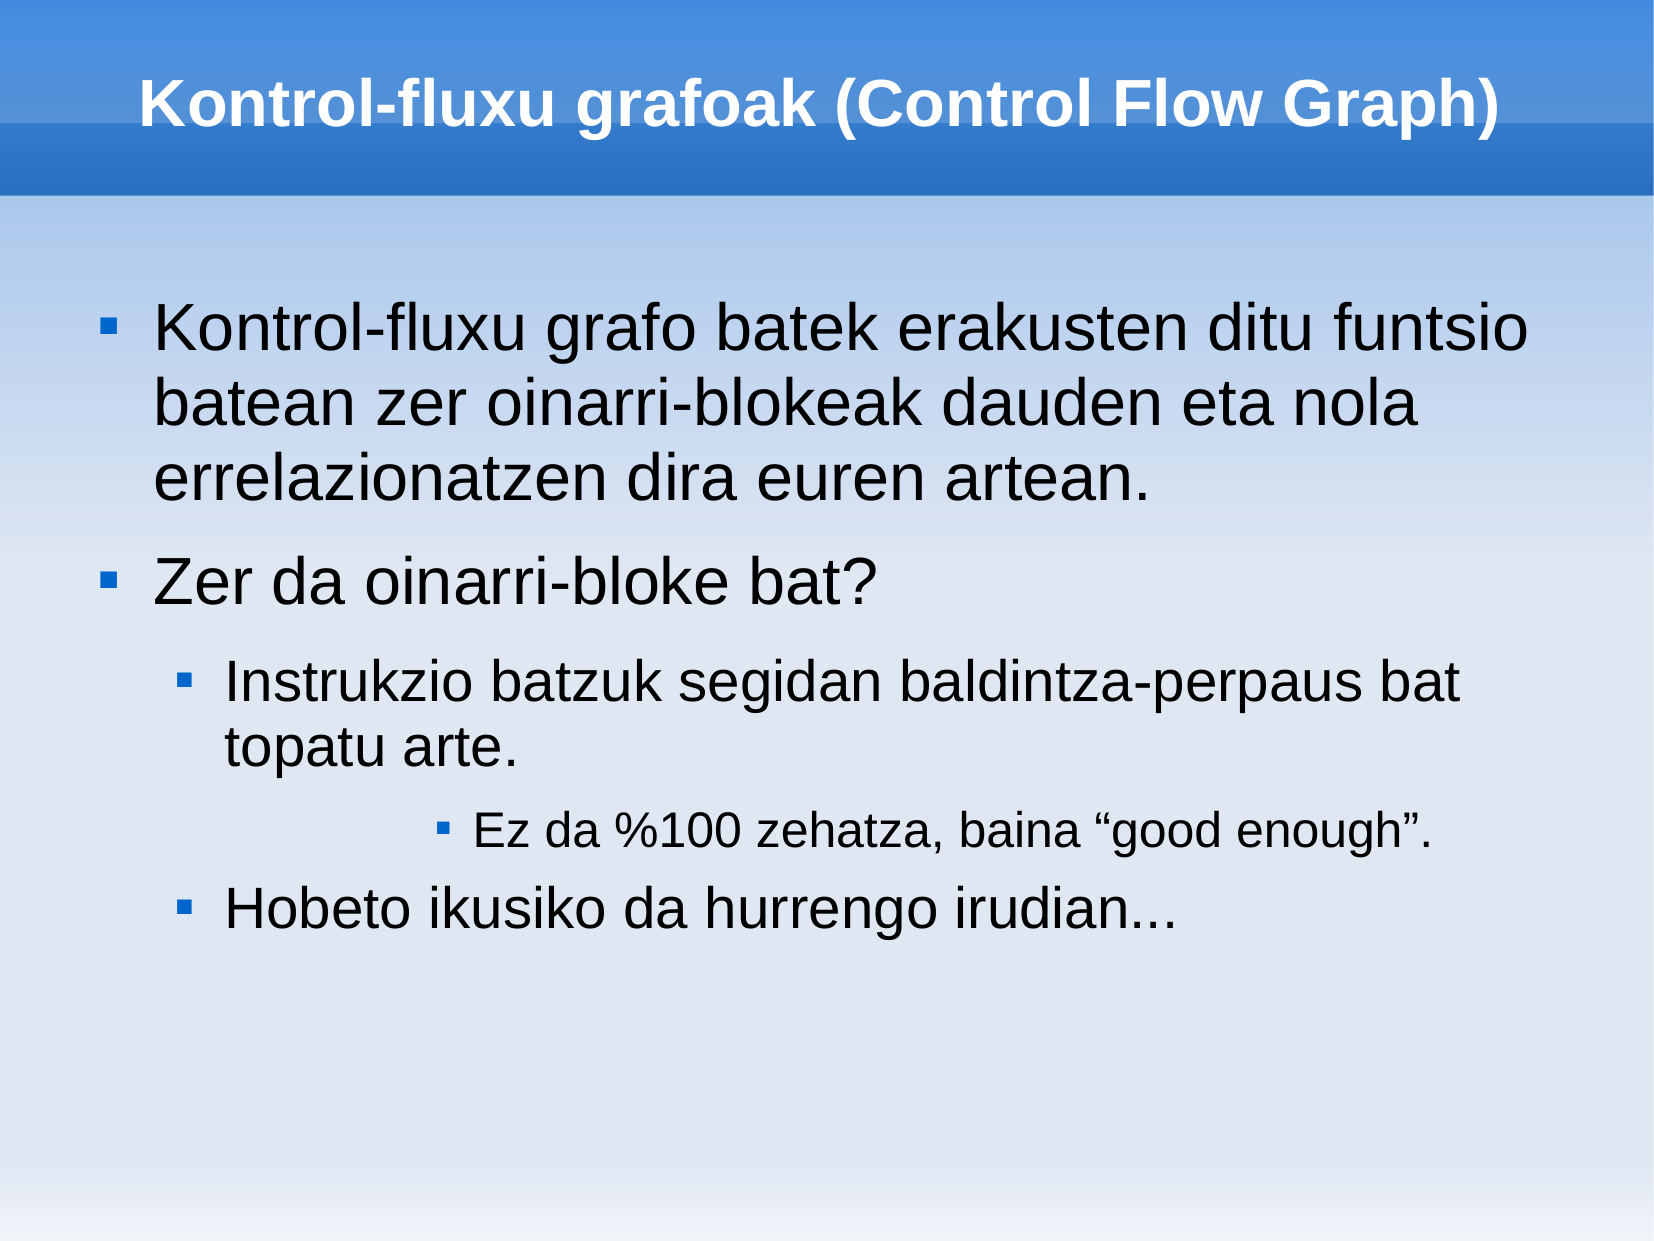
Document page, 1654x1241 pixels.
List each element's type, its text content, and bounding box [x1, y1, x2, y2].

title Kontrol-fluxu grafoak (Control Flow Graph) [76, 0, 1565, 208]
list Kontrol-fluxu grafo batek erakusten ditu funtsio batean zer oinarri-blokeak dauden eta nola errelazionatzen dira euren artean. Zer da oinarri-bloke bat? Instrukzio batzuk segidan baldintza-perpaus bat topatu arte. Ez da %100 zehatza, baina “good enough”. Hobeto ikusiko da hurrengo irudian... [82, 290, 1571, 1109]
picture [0, 0, 1654, 1241]
